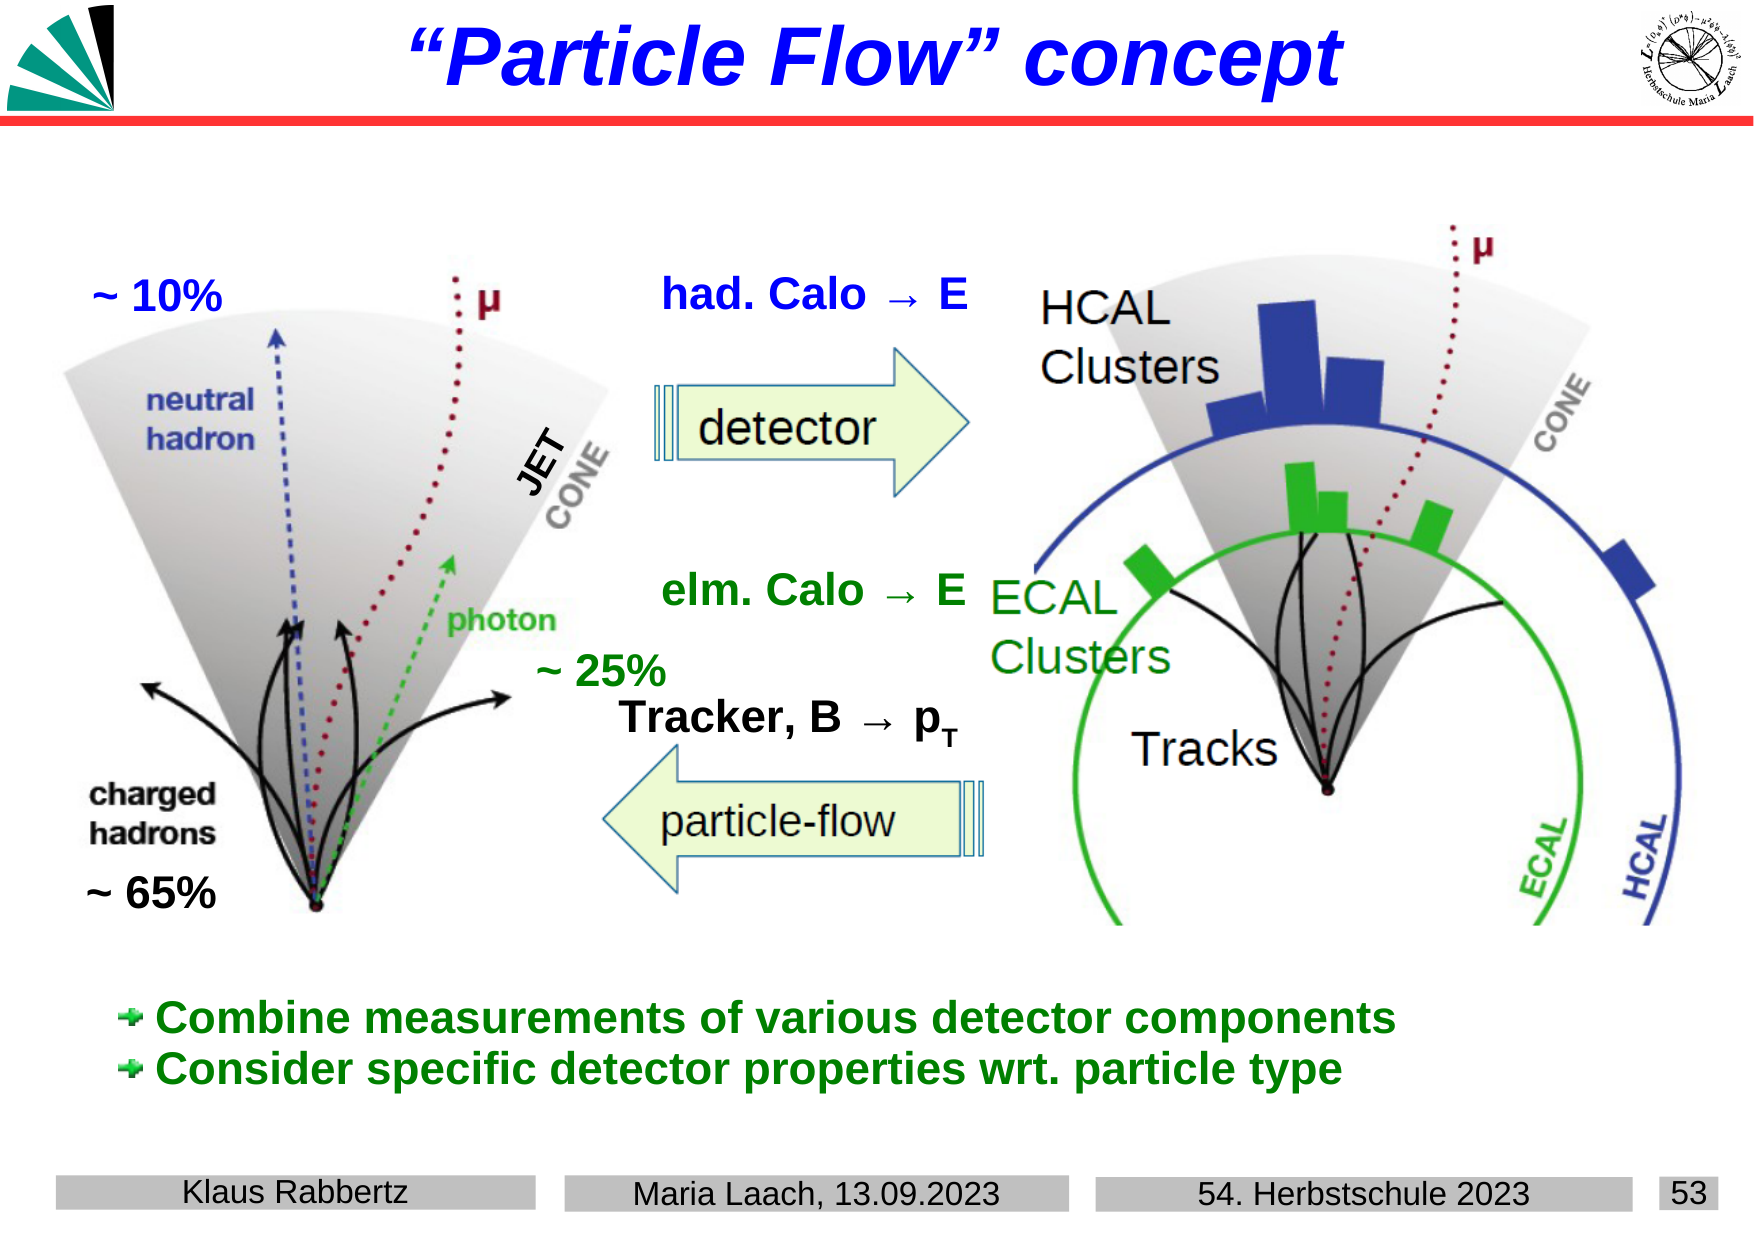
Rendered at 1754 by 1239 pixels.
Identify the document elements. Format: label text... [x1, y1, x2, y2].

picture [7, 5, 114, 112]
text_box JET [494, 409, 588, 517]
text_box elm. Calo → E [649, 557, 979, 621]
text_box ~ 10% [80, 264, 236, 328]
text_box Tracker, B → pT [606, 685, 1003, 760]
picture [39, 224, 1704, 938]
text_box had. Calo → E [649, 262, 982, 326]
picture [1641, 11, 1741, 106]
title “Particle Flow” concept [129, 0, 1617, 114]
text_box Combine measurements of various detector components Consider specific detector properties wrt. particle type [106, 985, 1644, 1101]
text_box ~ 65% [74, 861, 230, 925]
text_box ~ 25% [523, 639, 680, 703]
